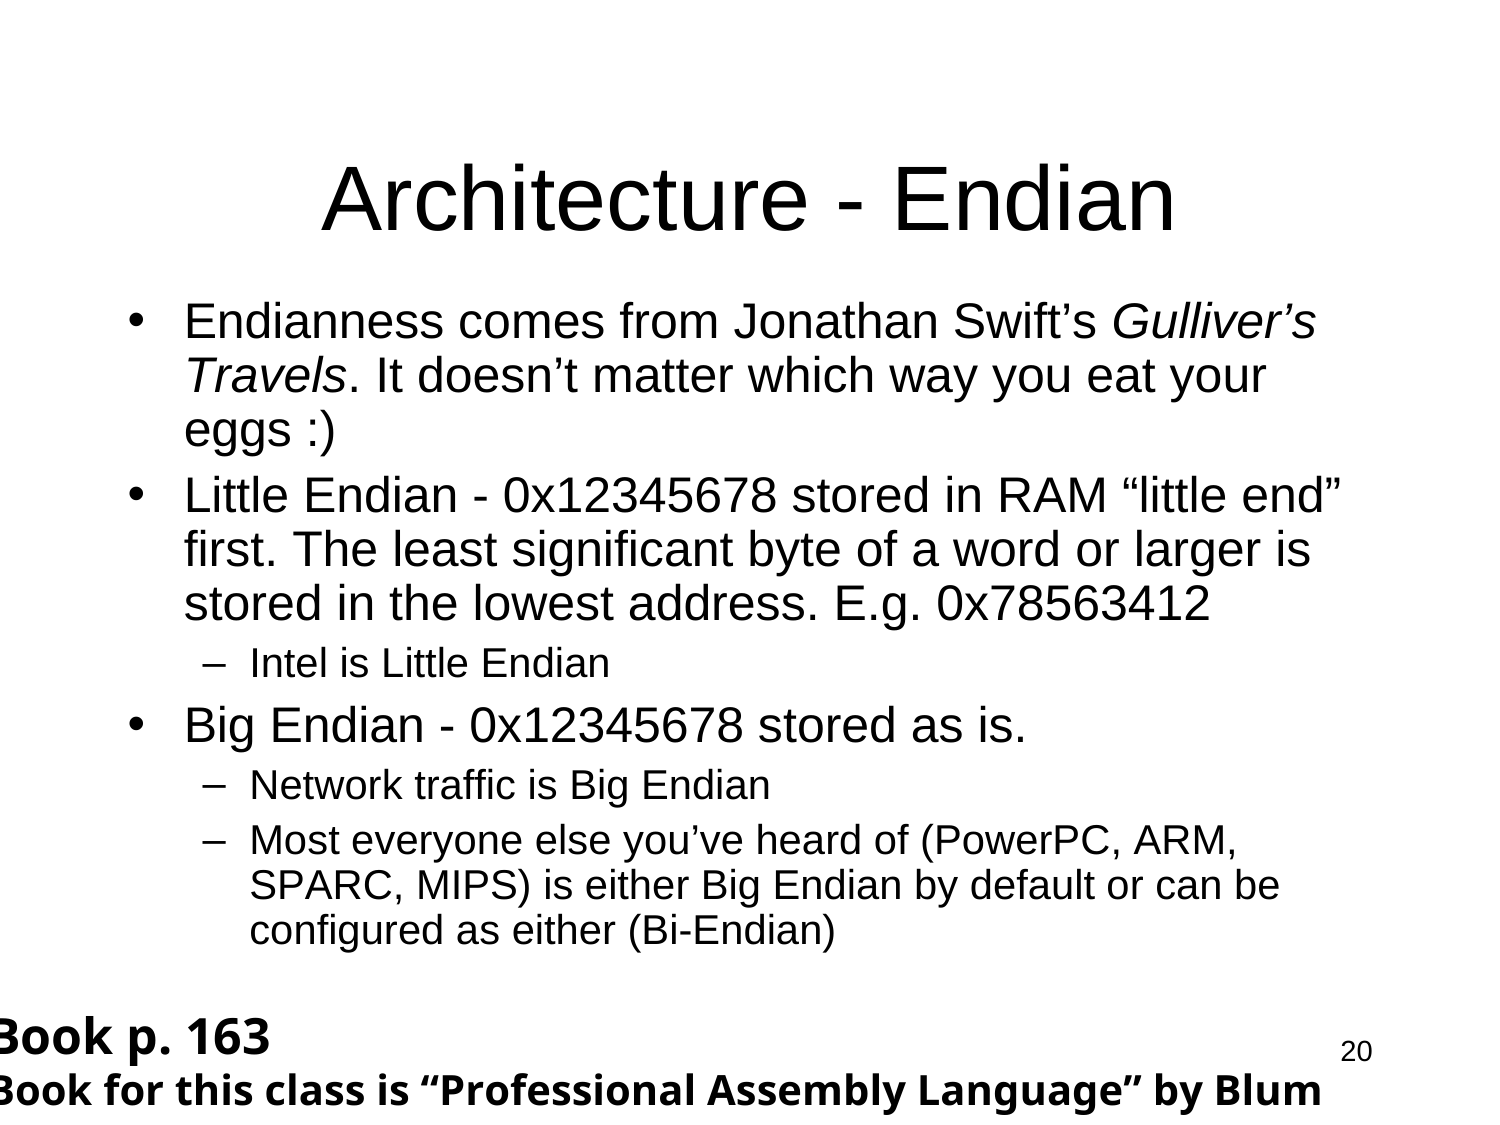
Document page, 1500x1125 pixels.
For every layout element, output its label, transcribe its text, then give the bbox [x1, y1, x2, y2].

title Architecture - Endian [112, 99, 1388, 287]
text_box Book p. 163 Book for this class is “Professional Assembly Language” by Blum [0, 996, 1339, 1122]
text_box <number> [1339, 1025, 1388, 1101]
list Endianness comes from Jonathan Swift’s Gulliver’s Travels. It doesn’t matter which way you eat your eggs :) Little Endian - 0x12345678 stored in RAM “little end” first. The least significant byte of a word or larger is stored in the lowest address. E.g. 0x78563412 Intel is Little Endian Big Endian - 0x12345678 stored as is. Network traffic is Big Endian Most everyone else you’ve heard of (PowerPC, ARM, SPARC, MIPS) is either Big Endian by default or can be configured as either (Bi-Endian) [112, 287, 1388, 963]
